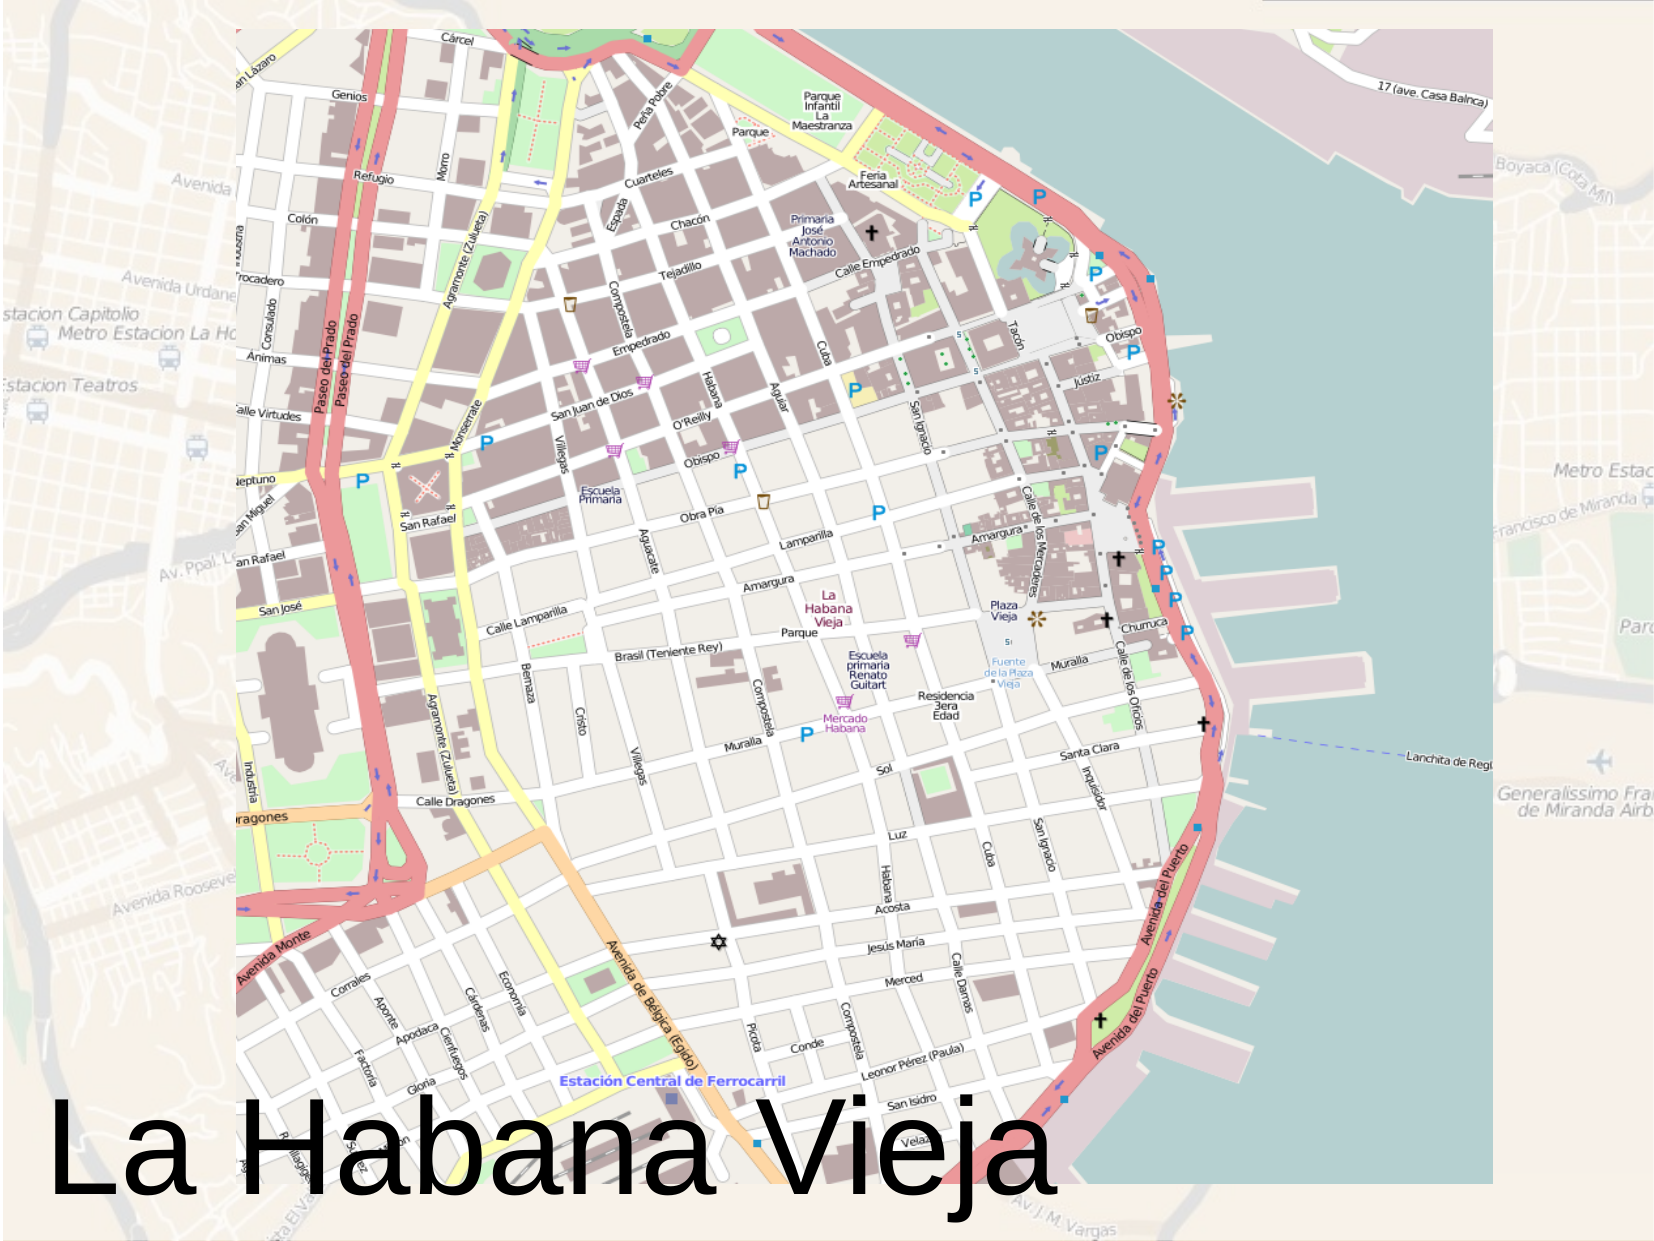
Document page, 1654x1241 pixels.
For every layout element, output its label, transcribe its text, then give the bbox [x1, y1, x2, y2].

picture [236, 29, 1493, 1184]
text_box La Habana Vieja [29, 1063, 1074, 1232]
